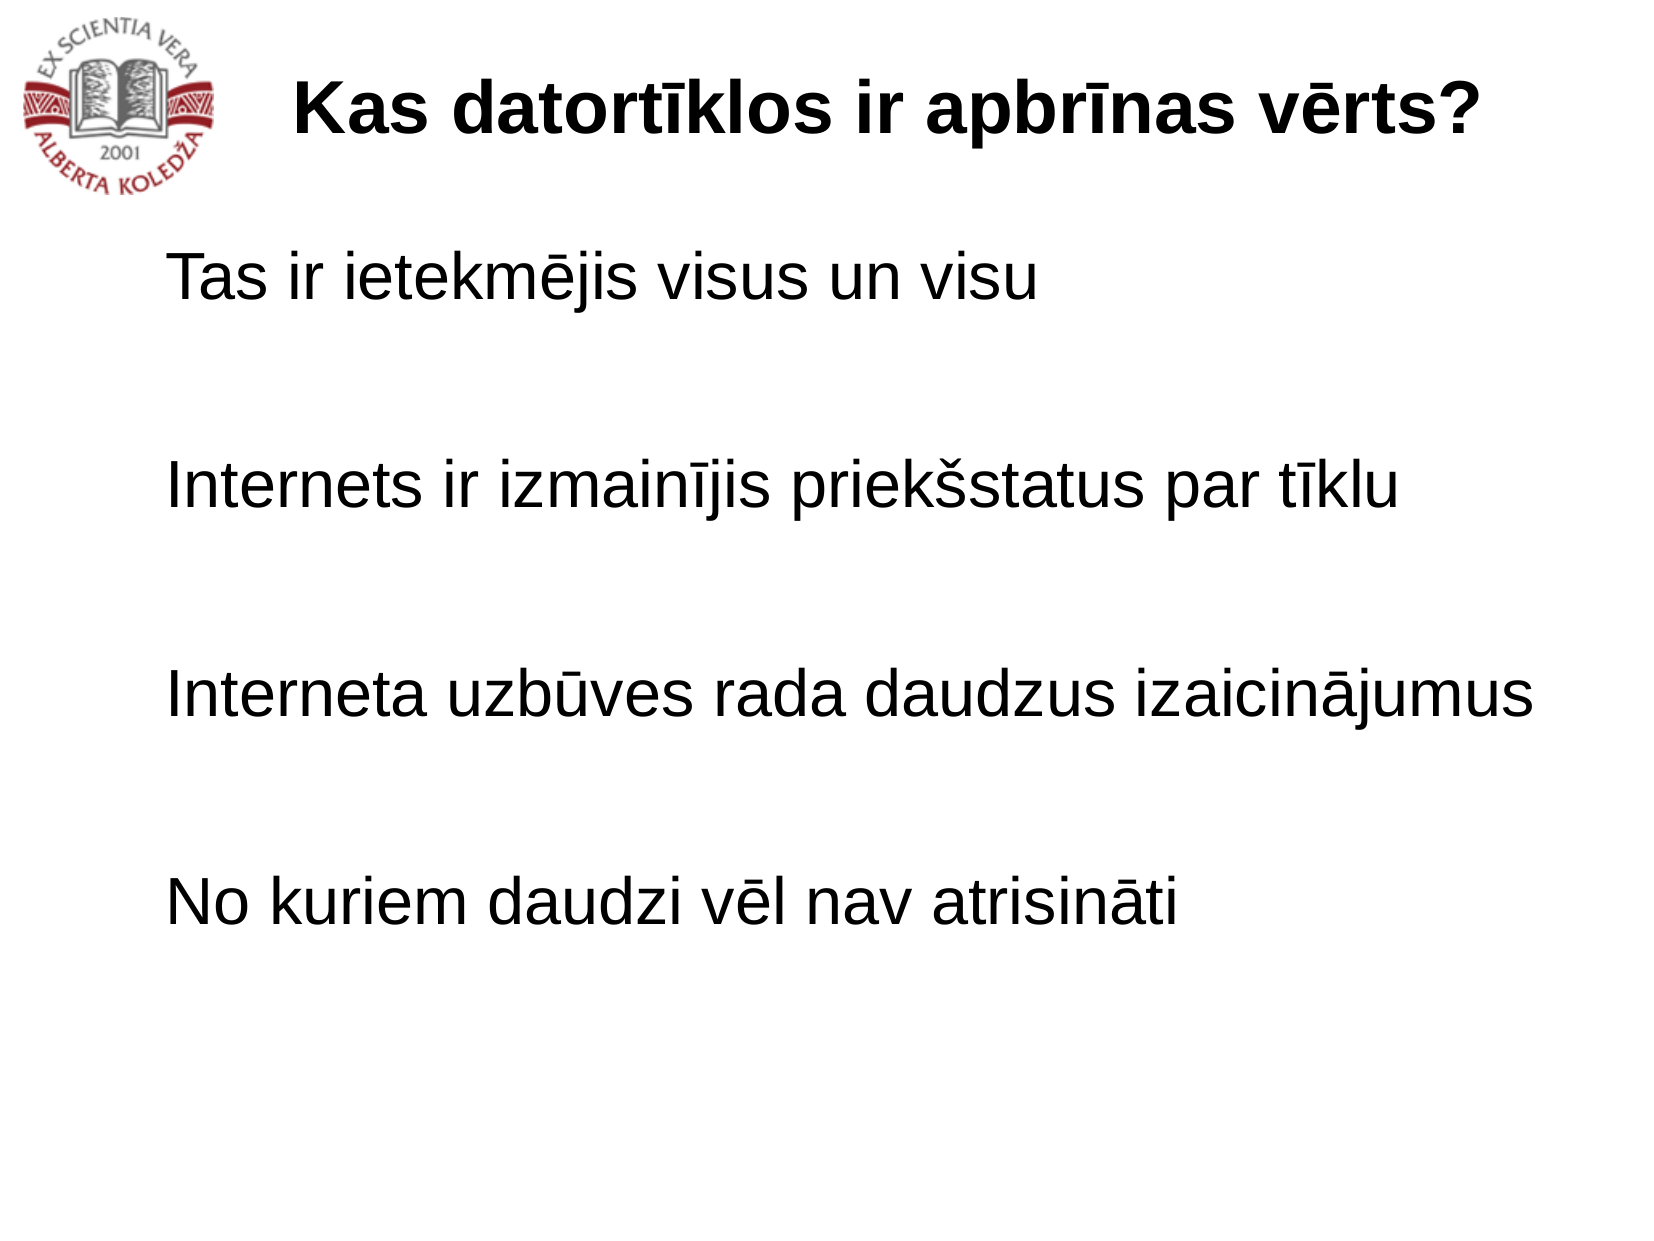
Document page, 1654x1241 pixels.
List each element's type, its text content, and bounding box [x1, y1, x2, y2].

list Tas ir ietekmējis visus un visu Internets ir izmainījis priekšstatus par tīklu Interneta uzbūves rada daudzus izaicinājumus No kuriem daudzi vēl nav atrisināti [94, 238, 1583, 1058]
title Kas datortīklos ir apbrīnas vērts? [206, 49, 1571, 166]
picture [23, 17, 214, 195]
